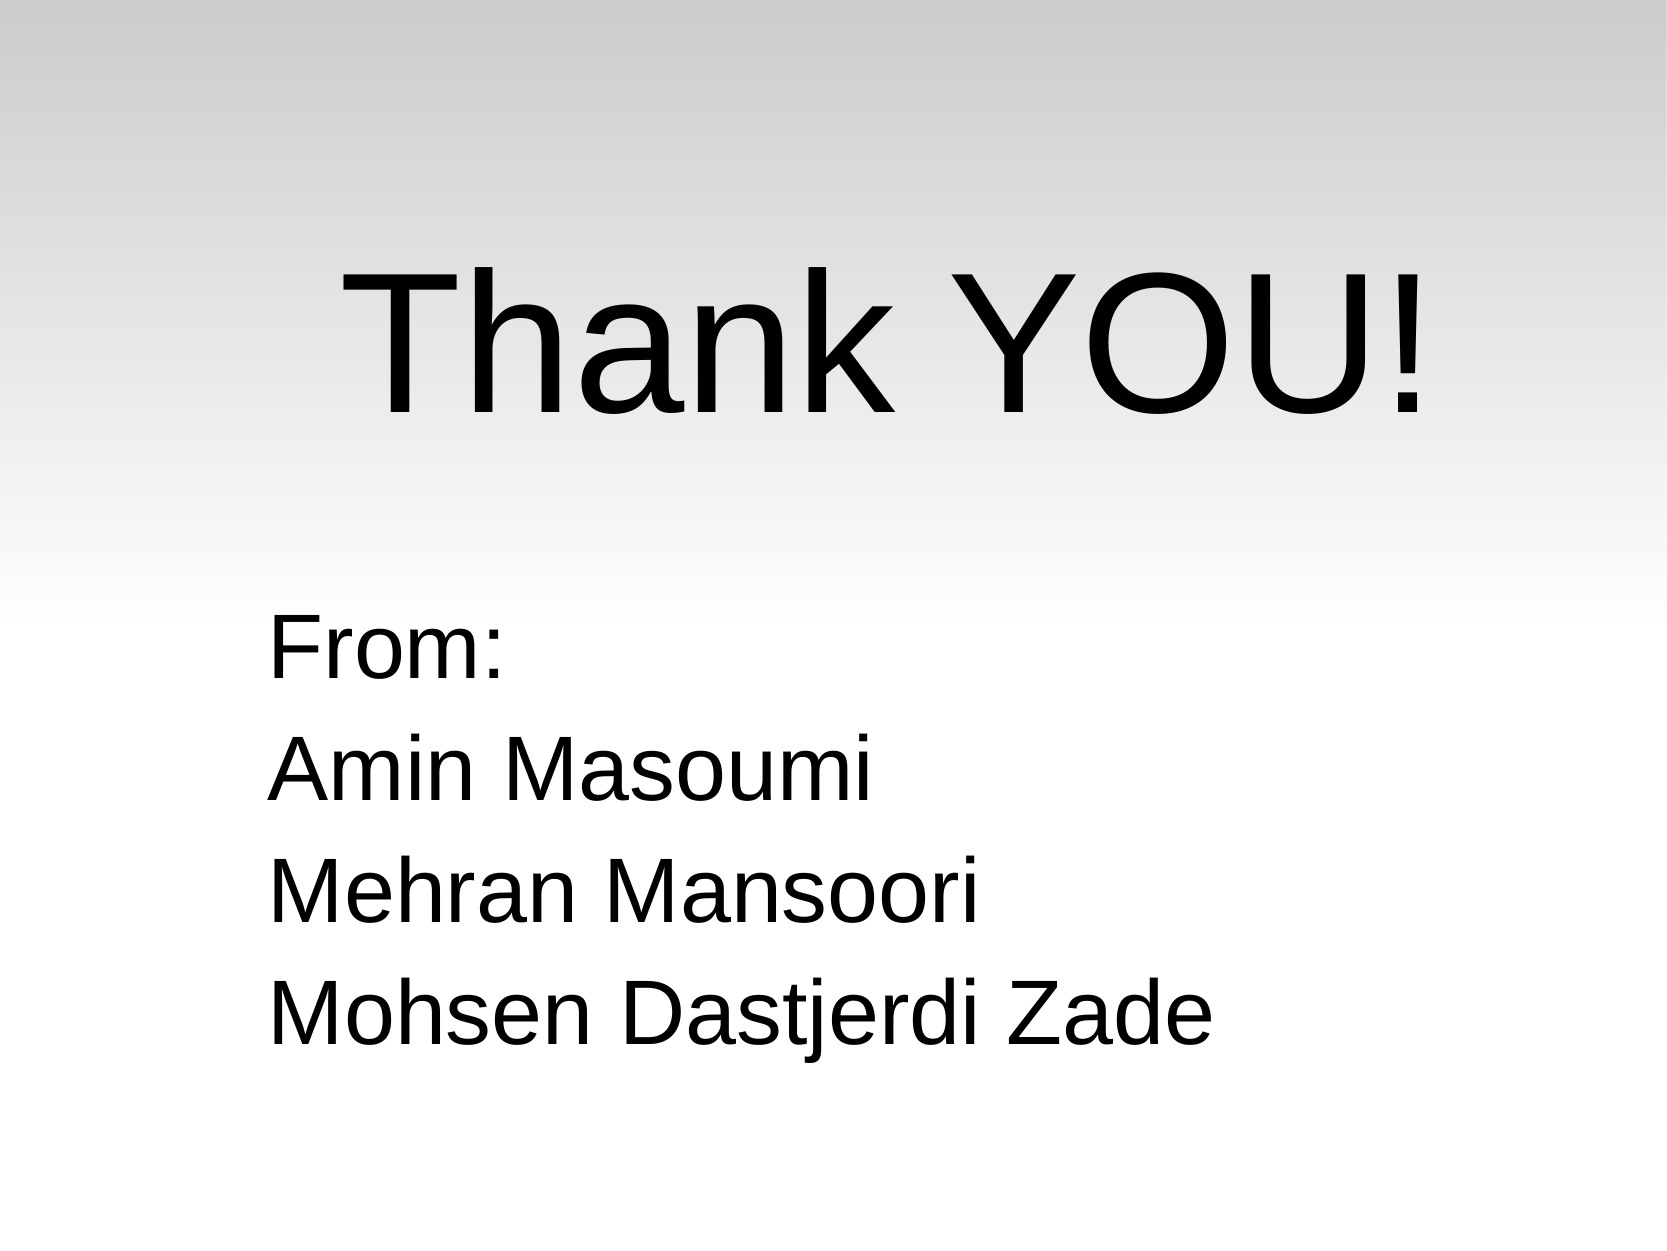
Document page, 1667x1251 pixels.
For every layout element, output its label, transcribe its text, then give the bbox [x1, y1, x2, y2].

picture [0, 0, 1667, 1250]
text_box Thank YOU! From: Amin Masoumi Mehran Mansoori Mohsen Dastjerdi Zade [261, 180, 1516, 841]
